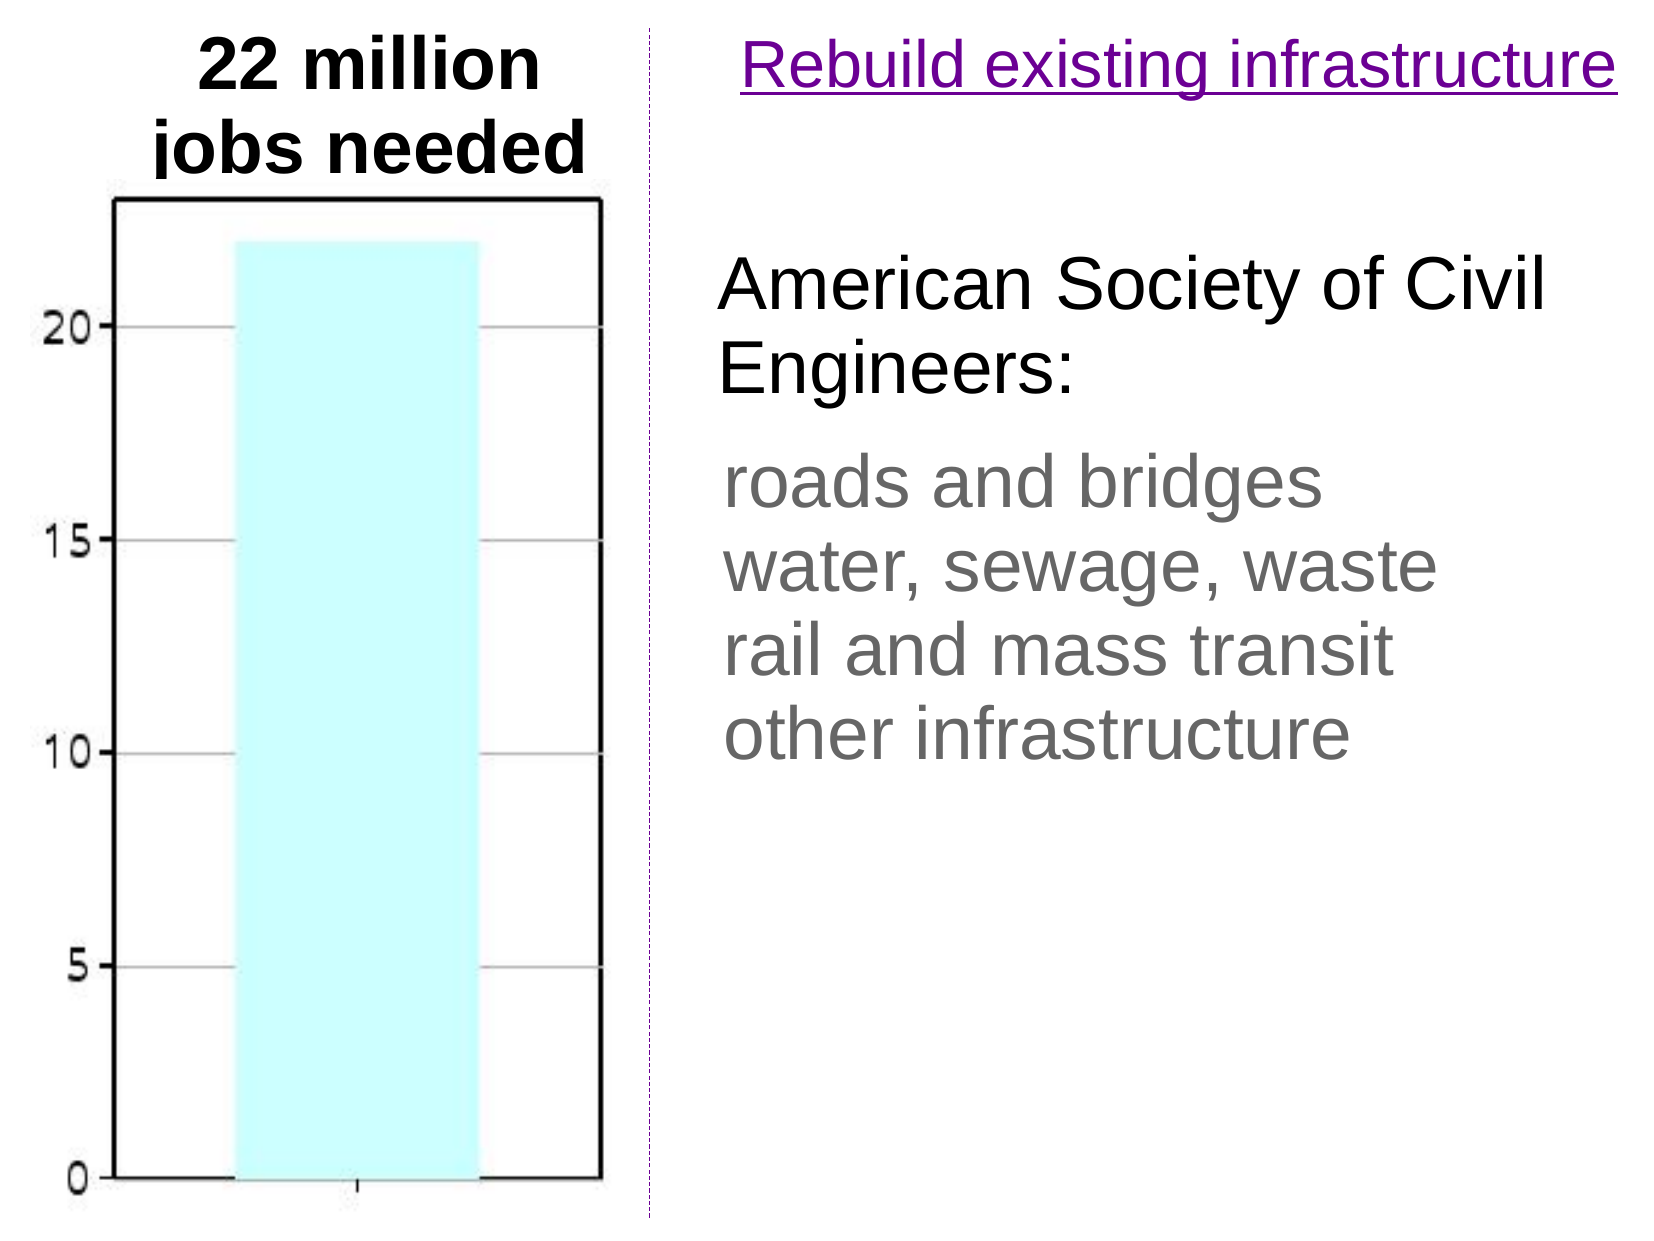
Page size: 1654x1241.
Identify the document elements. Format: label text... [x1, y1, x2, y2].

text_box Rebuild existing infrastructure [715, 19, 1643, 110]
picture [30, 179, 616, 1231]
text_box American Society of Civil Engineers: roads and bridges water, sewage, waste rail and mass transit other infrastructure [687, 234, 1607, 818]
text_box 22 million jobs needed [126, 13, 614, 179]
